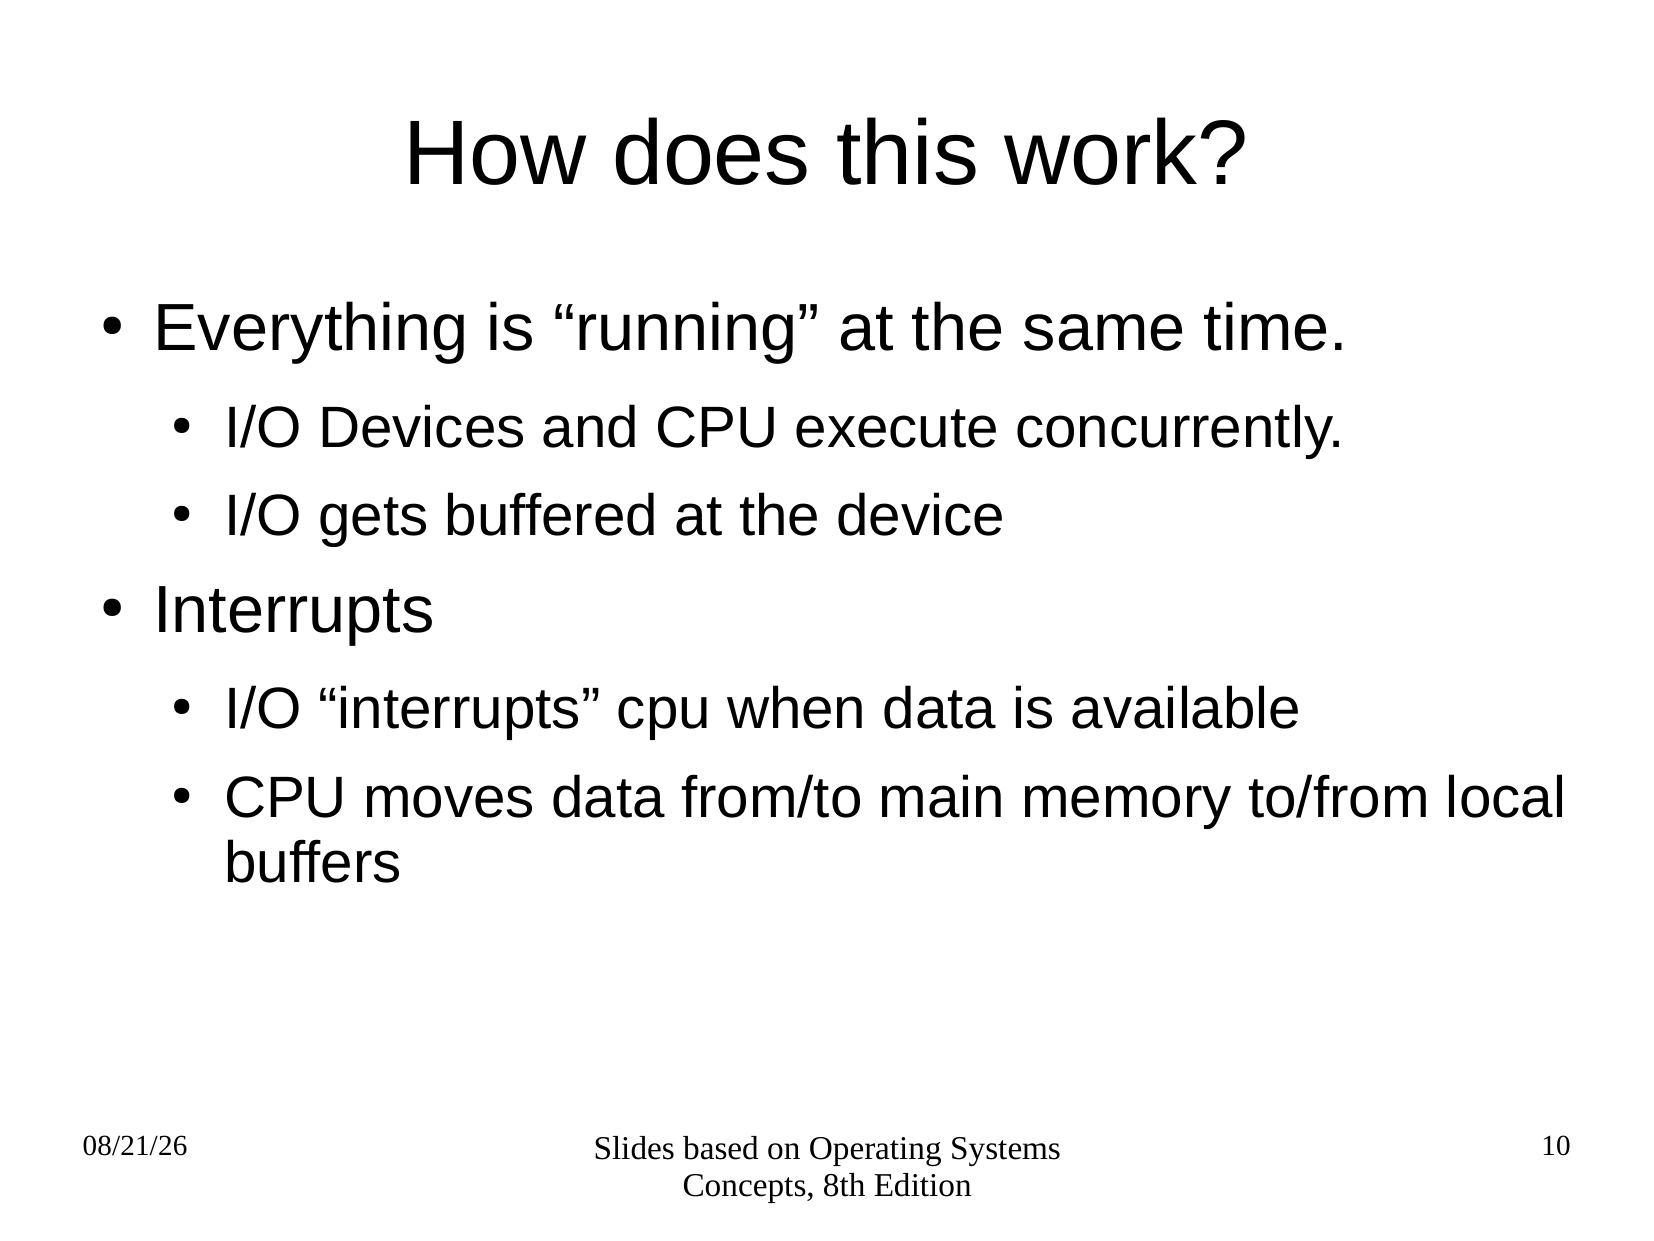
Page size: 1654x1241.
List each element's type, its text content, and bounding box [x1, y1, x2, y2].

list Everything is “running” at the same time. I/O Devices and CPU execute concurrently. I/O gets buffered at the device Interrupts I/O “interrupts” cpu when data is available CPU moves data from/to main memory to/from local buffers [82, 290, 1571, 1109]
title How does this work? [82, 49, 1571, 257]
